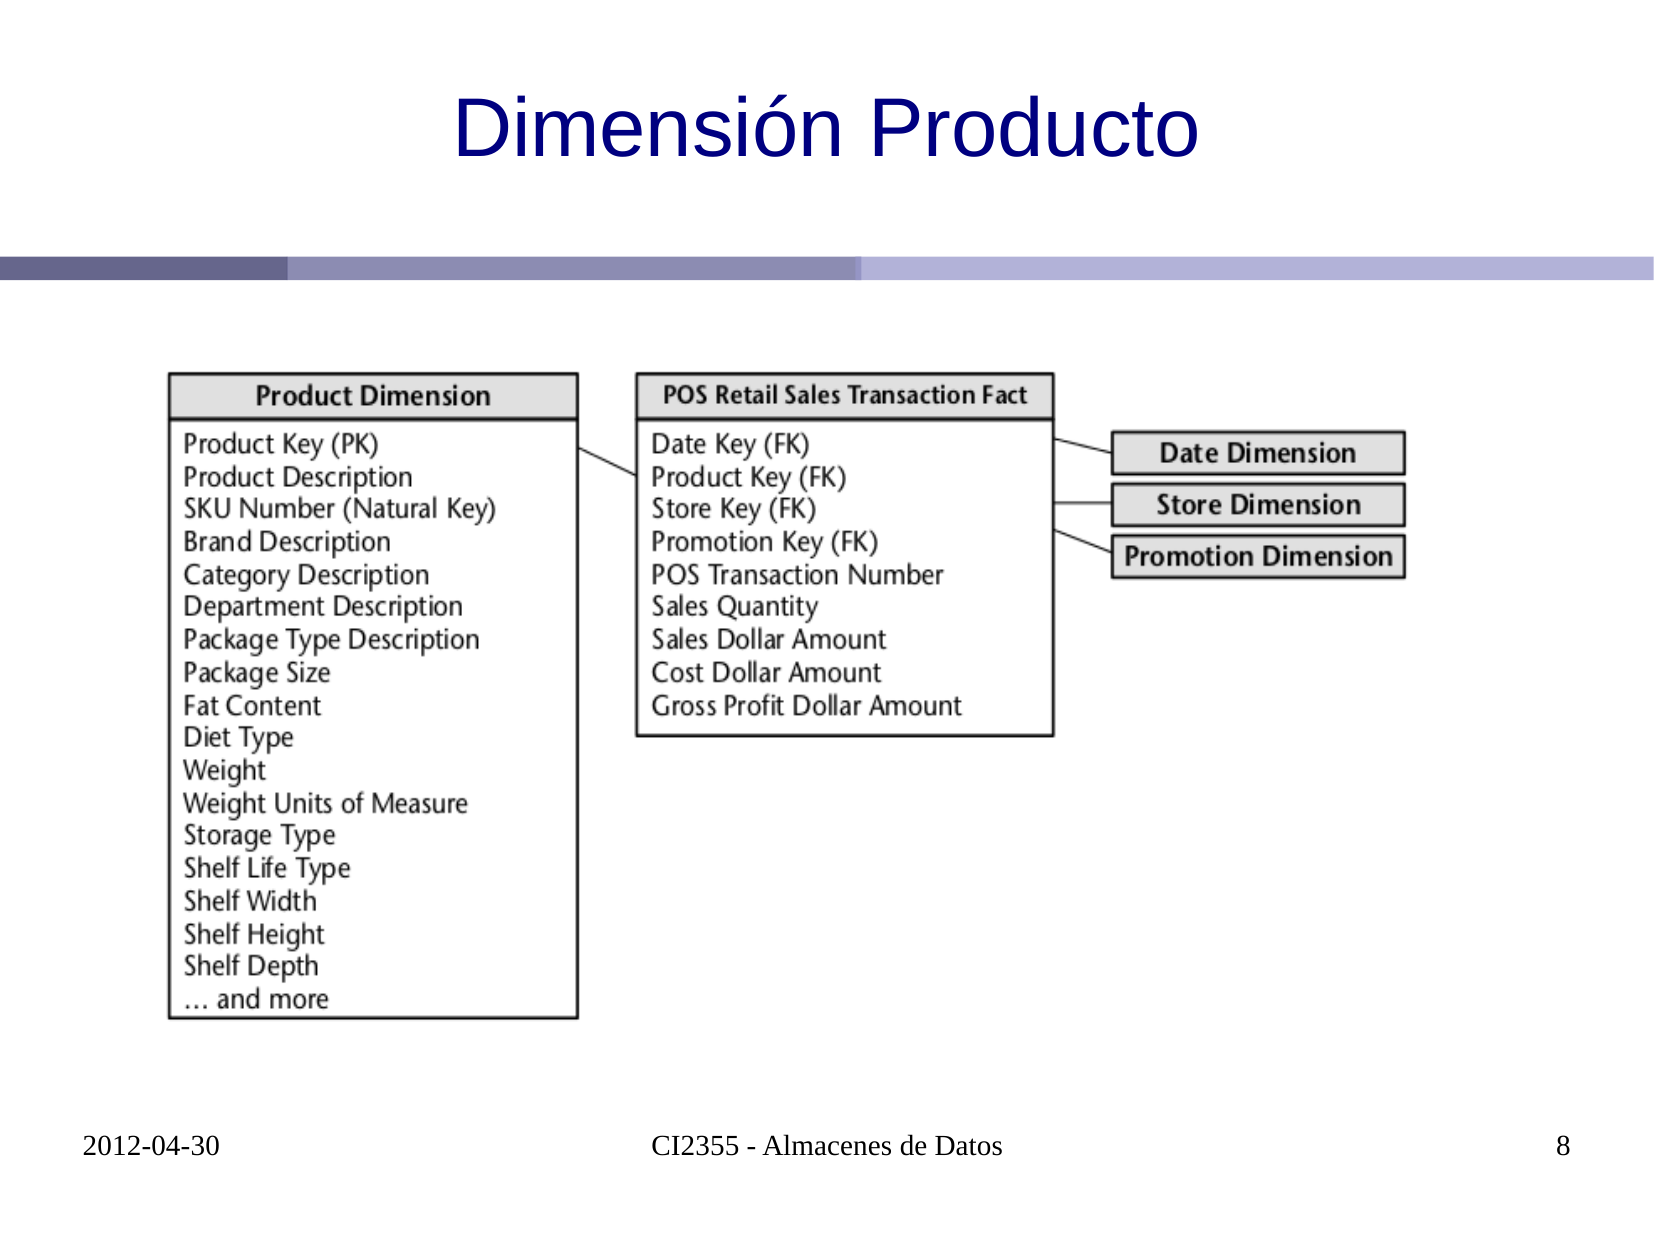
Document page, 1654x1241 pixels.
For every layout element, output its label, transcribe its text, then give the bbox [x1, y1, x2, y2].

title Dimensión Producto [0, 0, 1654, 257]
picture [150, 356, 1428, 1031]
